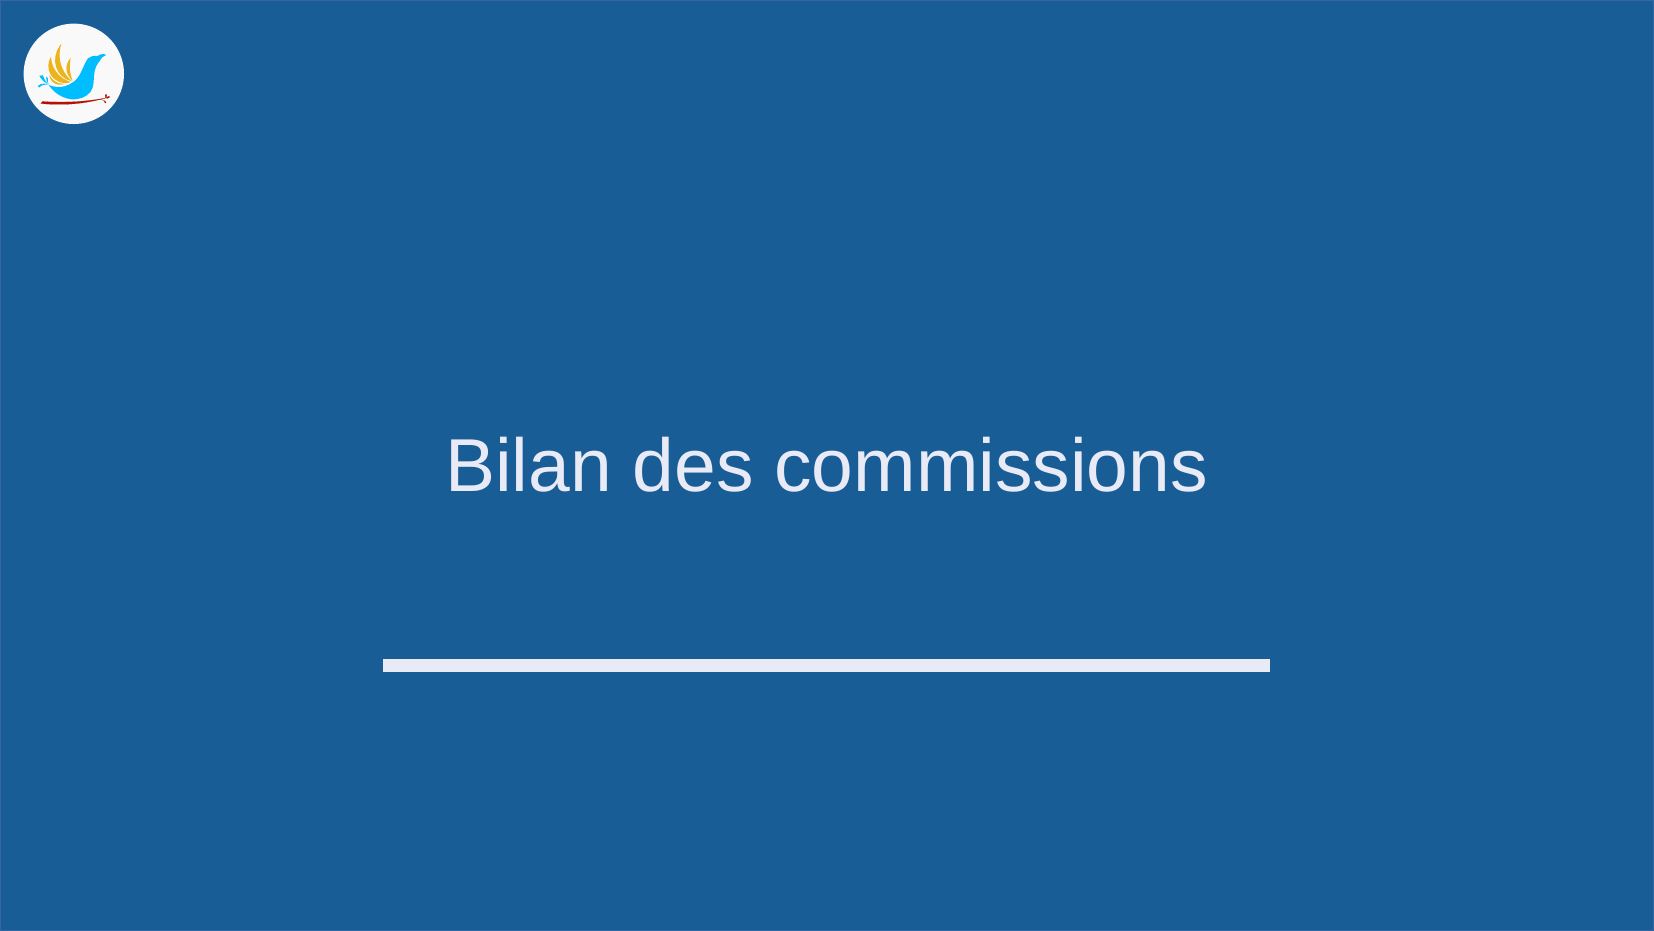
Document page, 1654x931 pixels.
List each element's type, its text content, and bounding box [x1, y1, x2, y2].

picture [23, 23, 125, 125]
text_box [0, 0, 1654, 931]
text_box Bilan des commissions [67, 293, 1586, 637]
